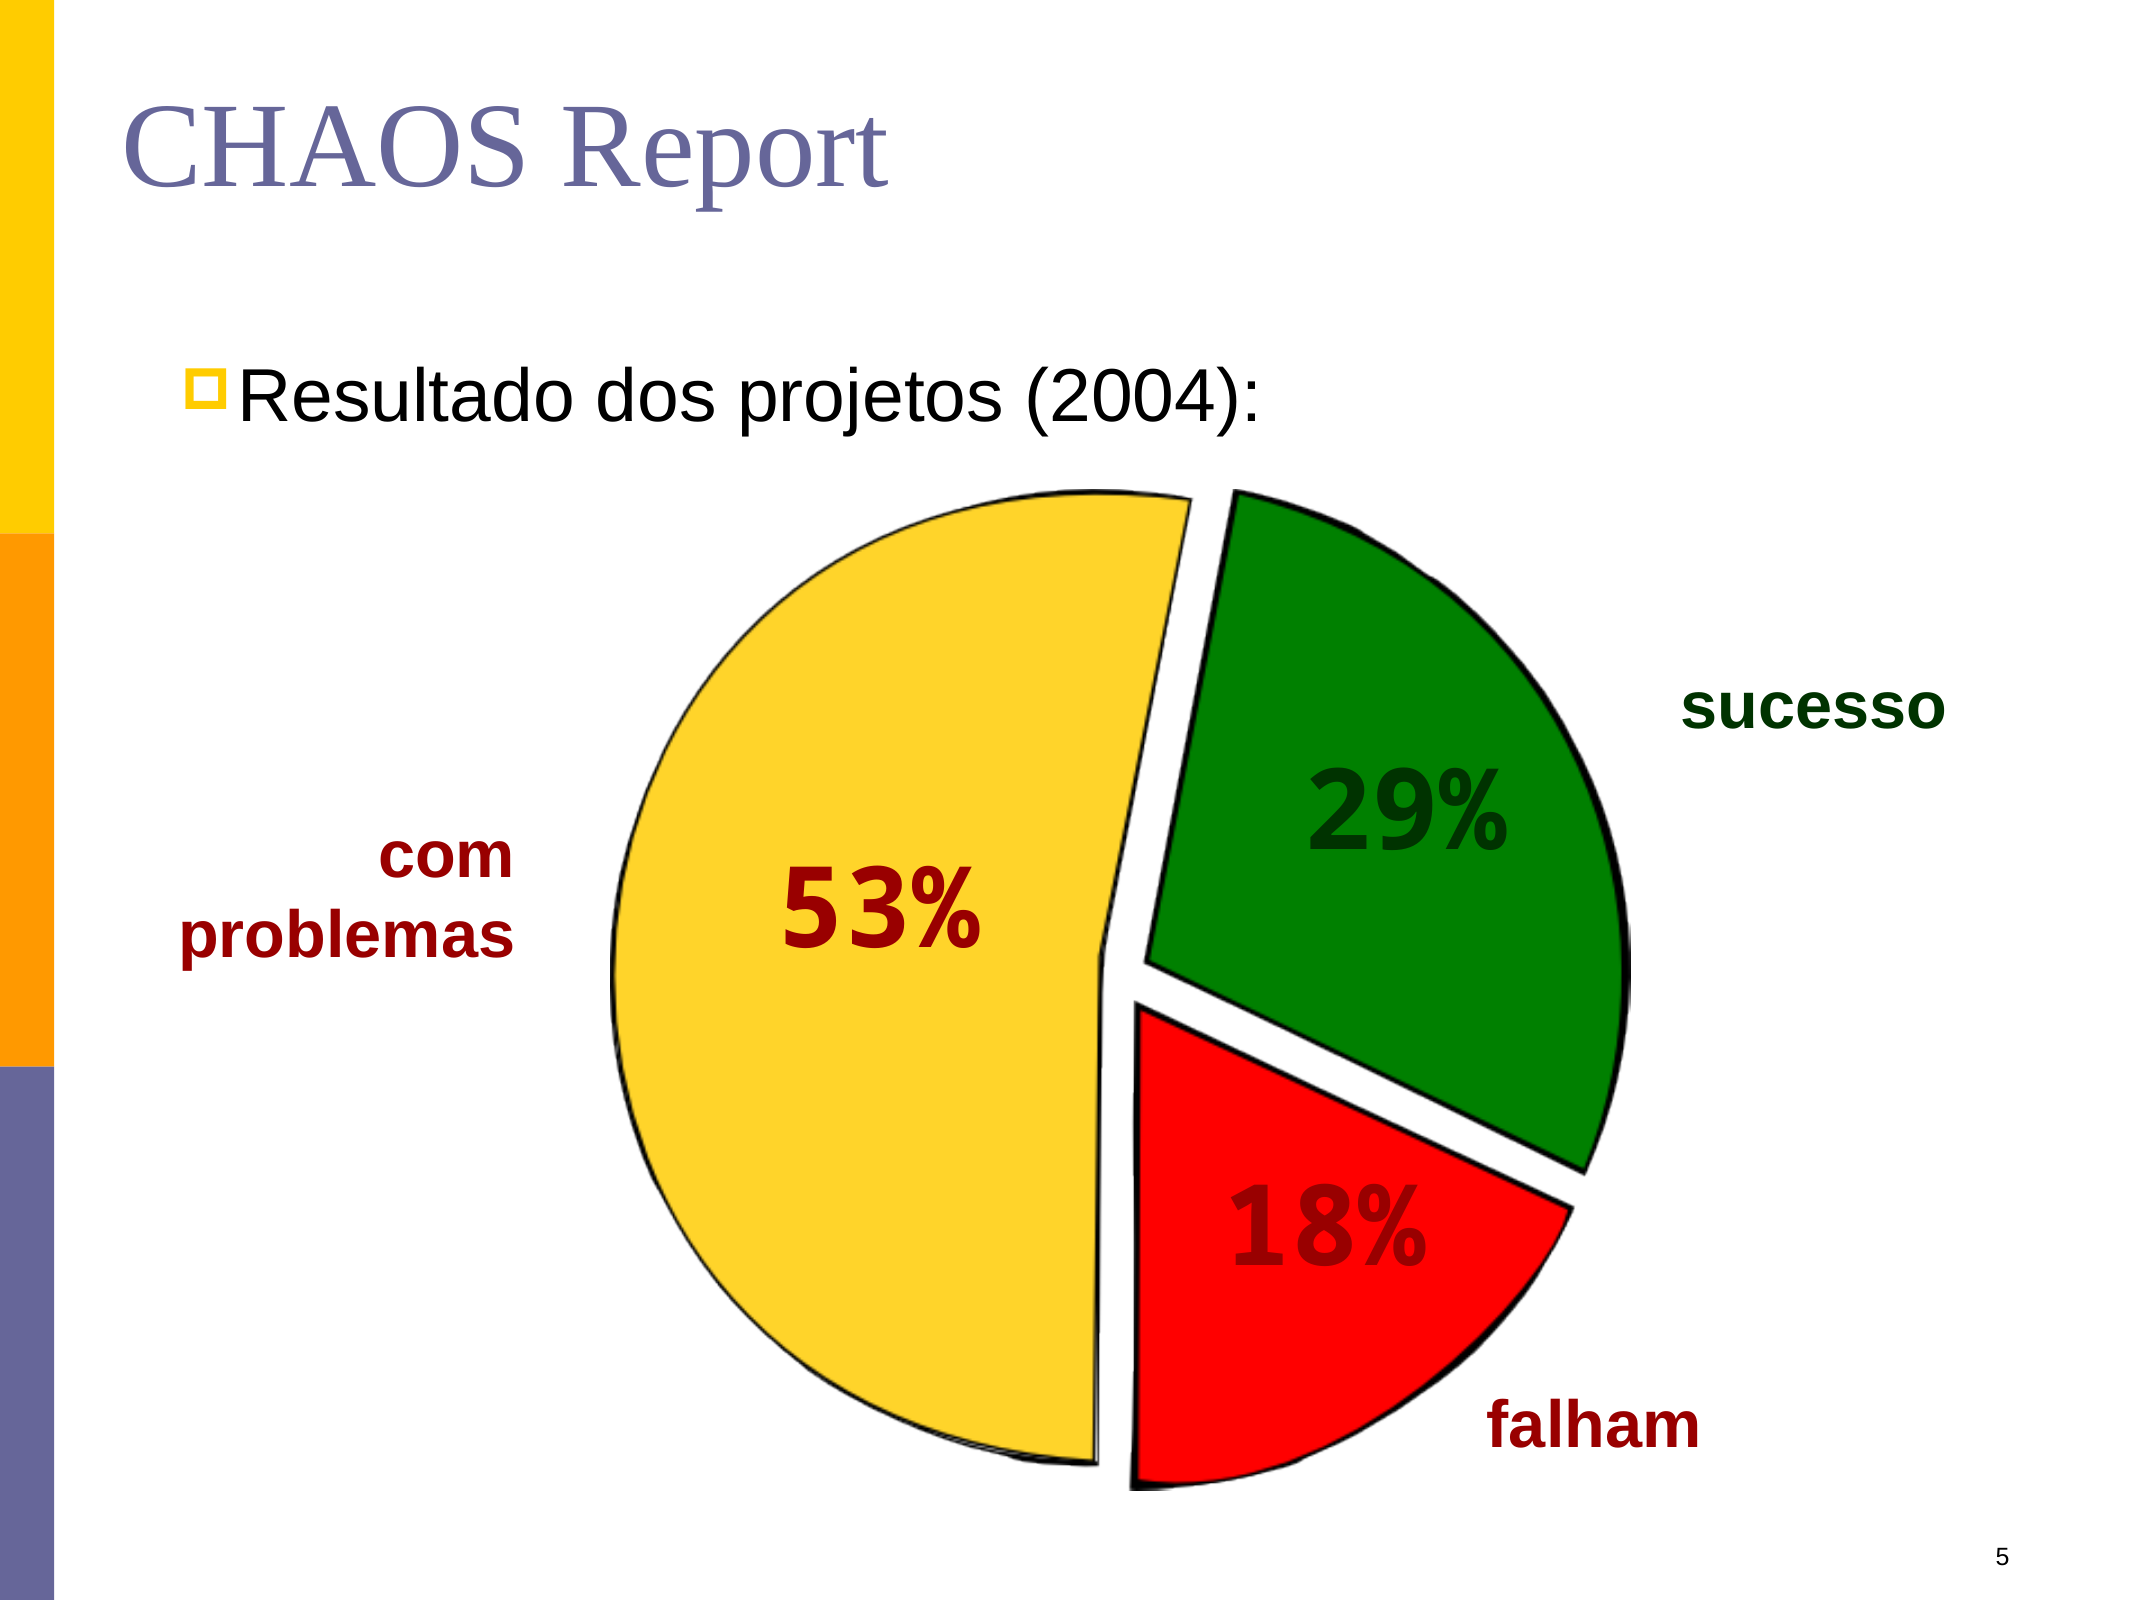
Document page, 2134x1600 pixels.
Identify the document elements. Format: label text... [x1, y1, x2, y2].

text_box 29% [1289, 729, 1522, 880]
text_box 18% [1209, 1145, 1442, 1296]
text_box [0, 0, 55, 1600]
text_box sucesso [1665, 654, 1963, 751]
picture [610, 1430, 1631, 1491]
text_box com problemas [163, 803, 531, 979]
text_box 53% [762, 826, 995, 978]
list Resultado dos projetos (2004): [159, 346, 2027, 1430]
text_box falham [1472, 1373, 1717, 1469]
title CHAOS Report [106, 12, 2027, 280]
